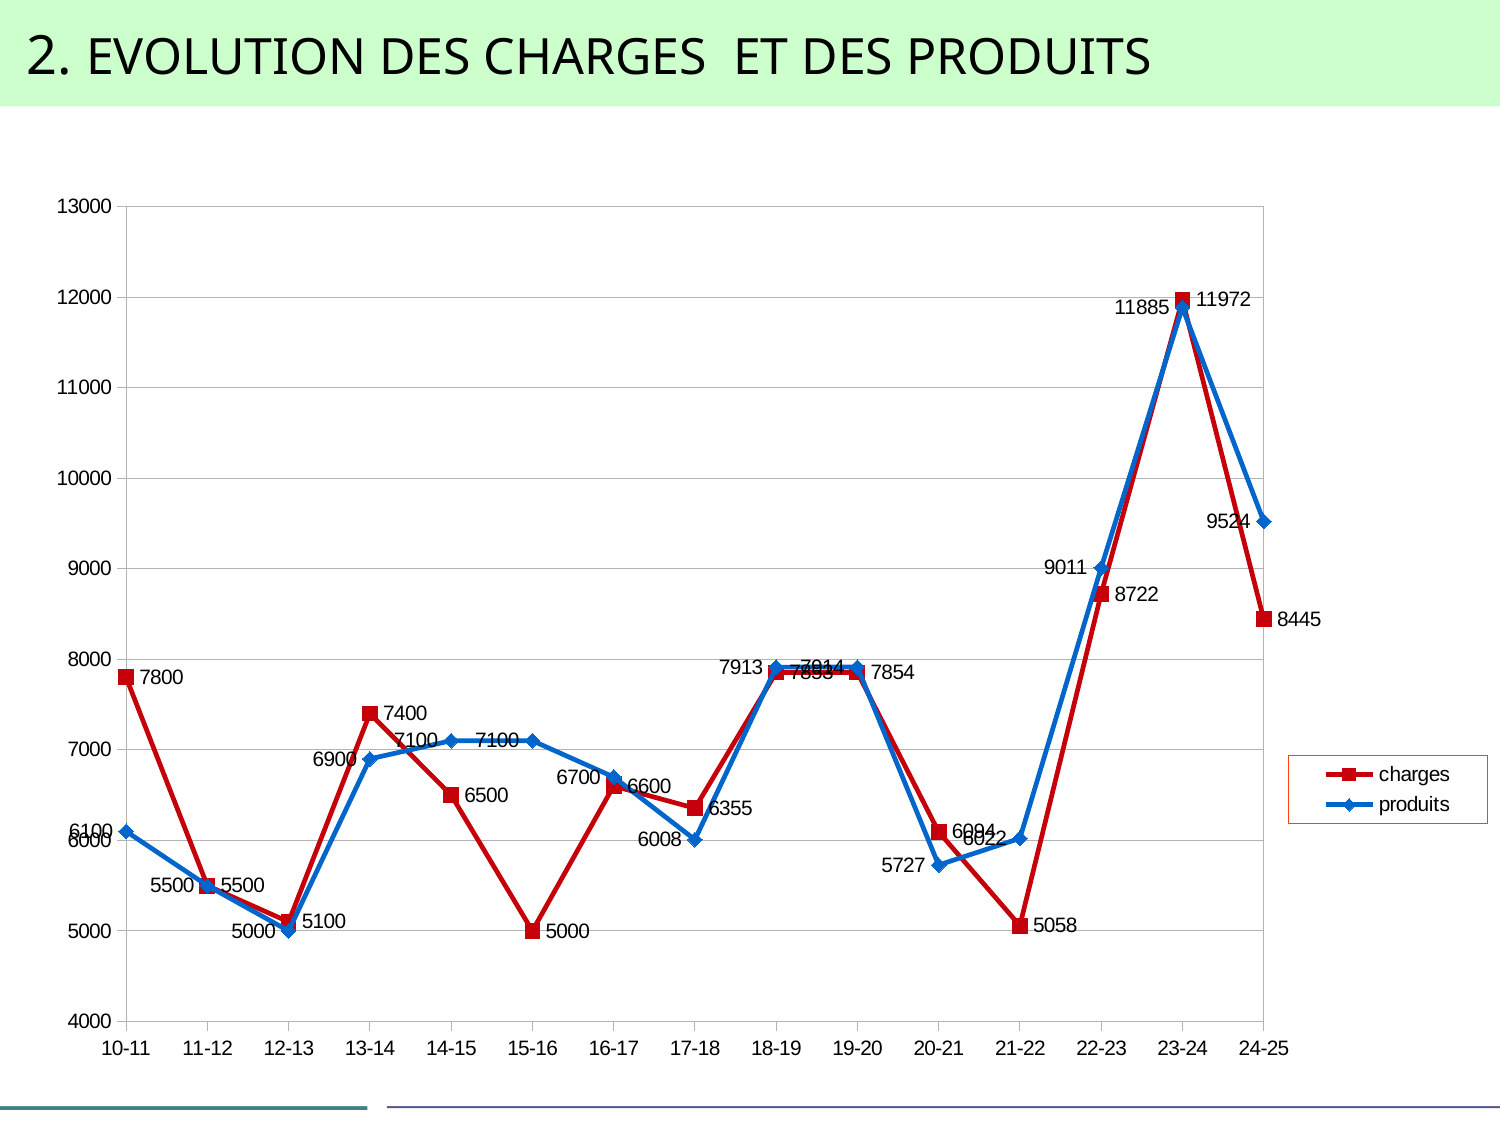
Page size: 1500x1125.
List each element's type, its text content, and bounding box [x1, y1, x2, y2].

chart [0, 106, 1500, 1107]
text_box 2. EVOLUTION DES CHARGES ET DES PRODUITS [11, 12, 1489, 93]
